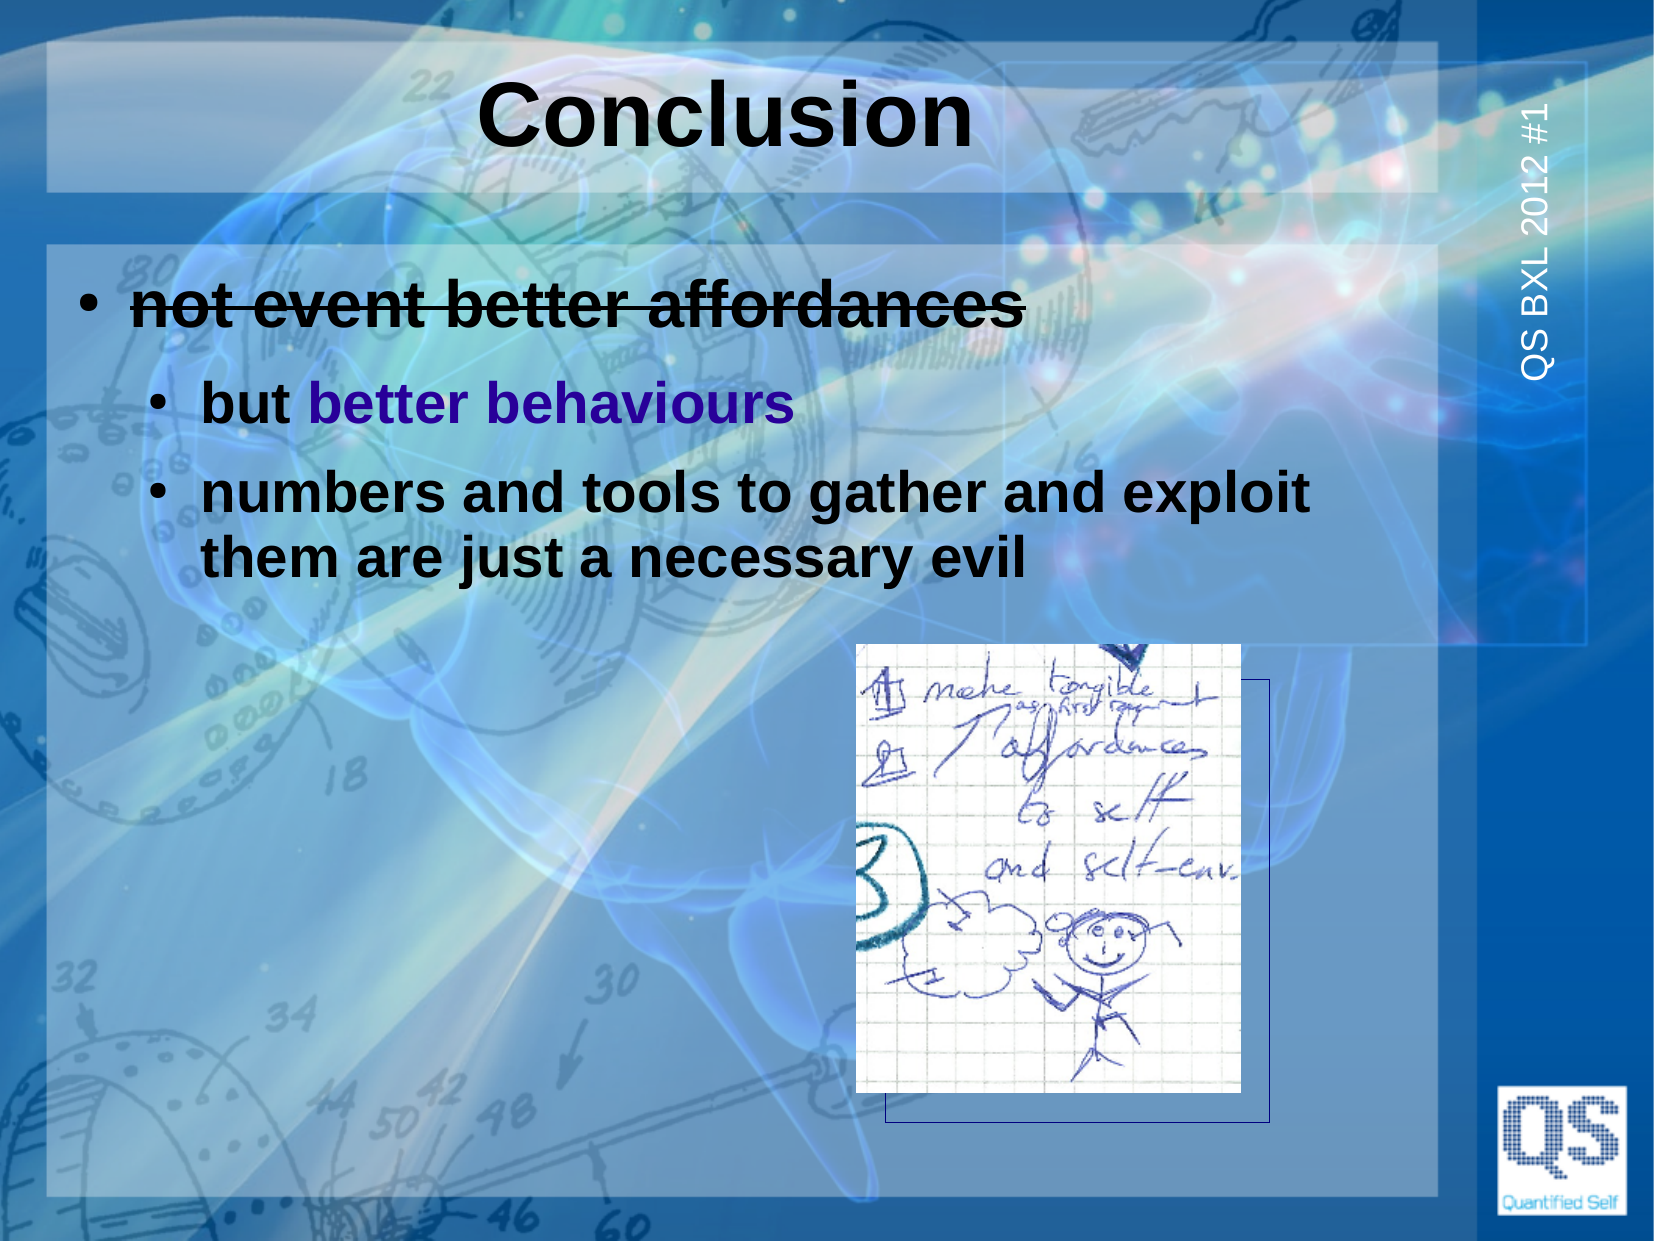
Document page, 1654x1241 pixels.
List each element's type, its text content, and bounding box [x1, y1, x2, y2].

picture [0, 0, 1654, 1241]
list not event better affordances but better behaviours numbers and tools to gather and exploit them are just a necessary evil [59, 266, 1430, 1182]
title Conclusion [17, 11, 1436, 219]
